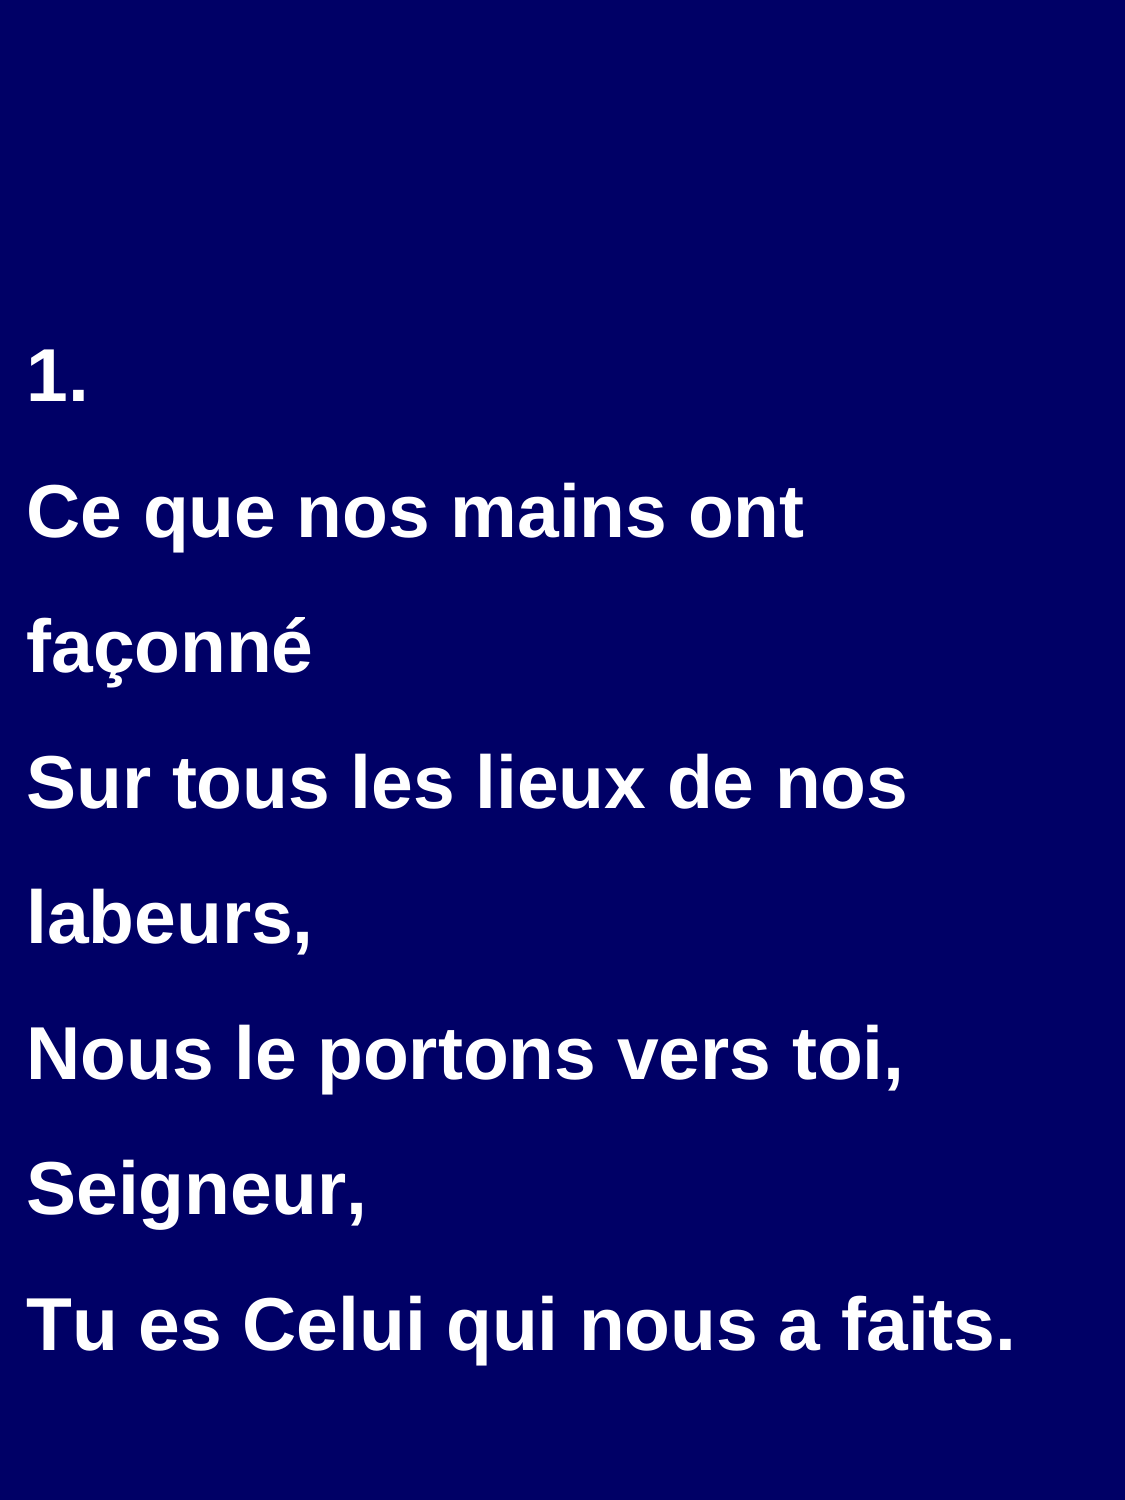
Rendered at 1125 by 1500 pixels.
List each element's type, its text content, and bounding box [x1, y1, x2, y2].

text_box 1. Ce que nos mains ont façonné Sur tous les lieux de nos labeurs, Nous le portons vers toi, Seigneur, Tu es Celui qui nous a faits. [11, 47, 1111, 1078]
